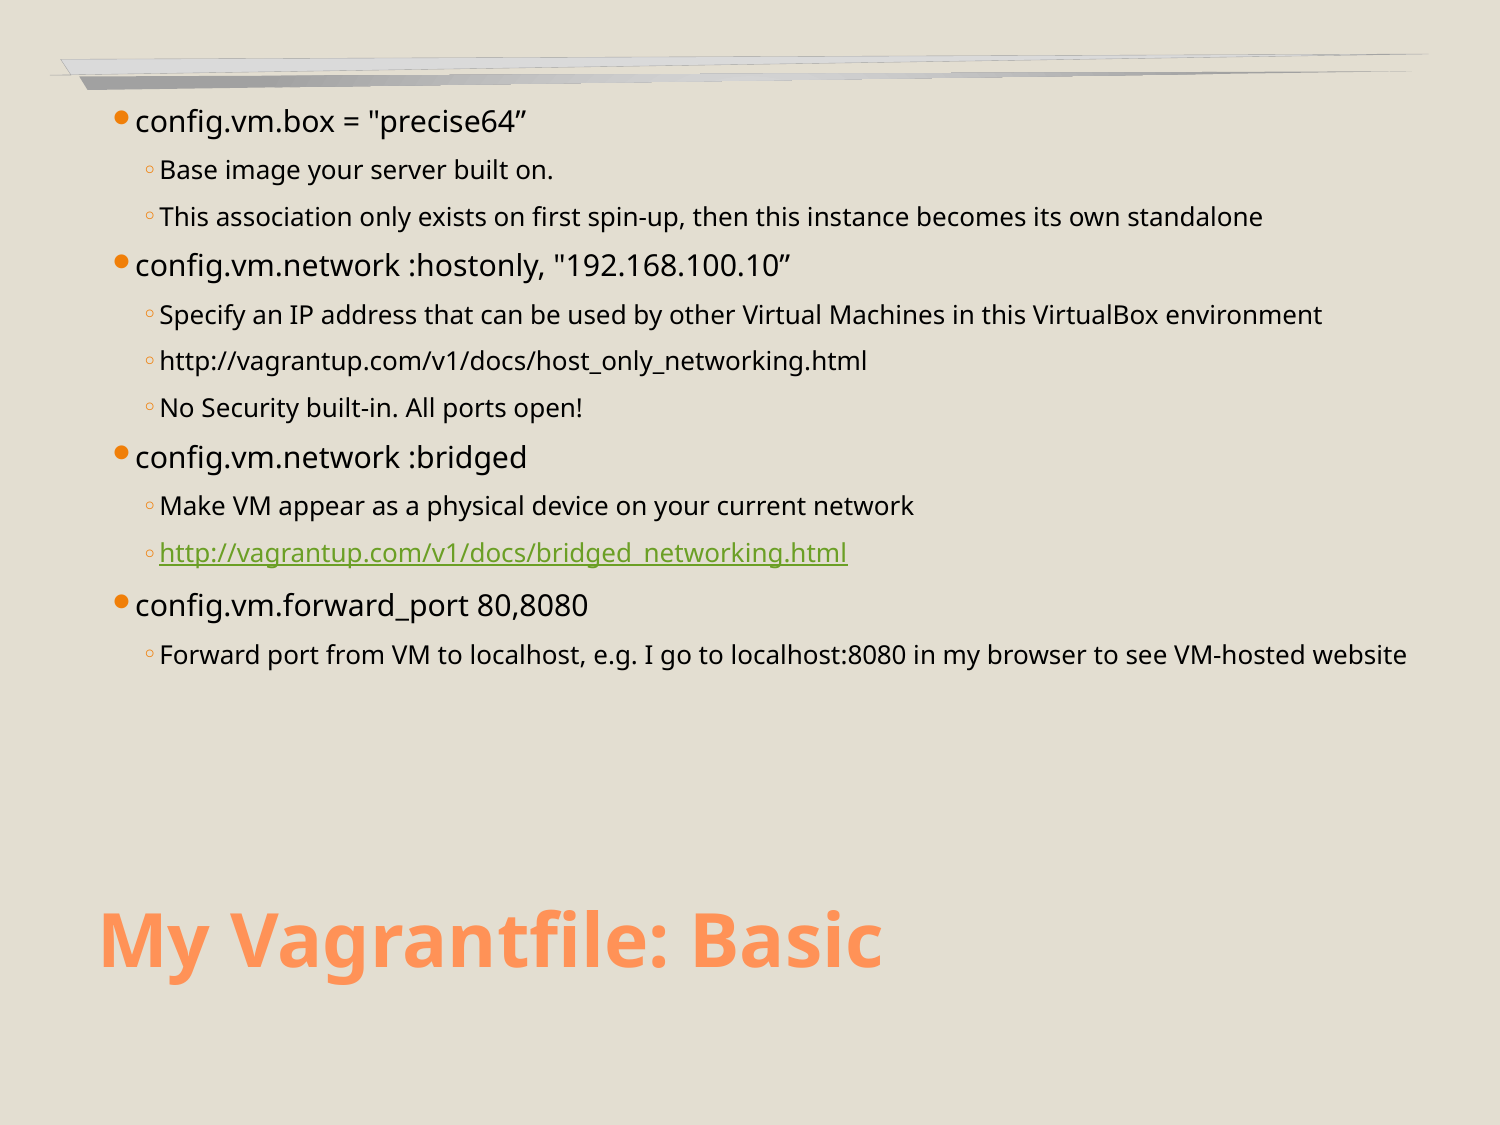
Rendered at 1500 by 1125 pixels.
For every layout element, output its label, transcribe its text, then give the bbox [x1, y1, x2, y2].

list config.vm.box = "precise64” Base image your server built on. This association only exists on first spin-up, then this instance becomes its own standalone config.vm.network :hostonly, "192.168.100.10” Specify an IP address that can be used by other Virtual Machines in this VirtualBox environment http://vagrantup.com/v1/docs/host_only_networking.html No Security built-in. All ports open! config.vm.network :bridged Make VM appear as a physical device on your current network http://vagrantup.com/v1/docs/bridged_networking.html config.vm.forward_port 80,8080 Forward port from VM to localhost, e.g. I go to localhost:8080 in my browser to see VM-hosted website [82, 86, 1425, 774]
title My Vagrantfile: Basic [82, 817, 1425, 990]
